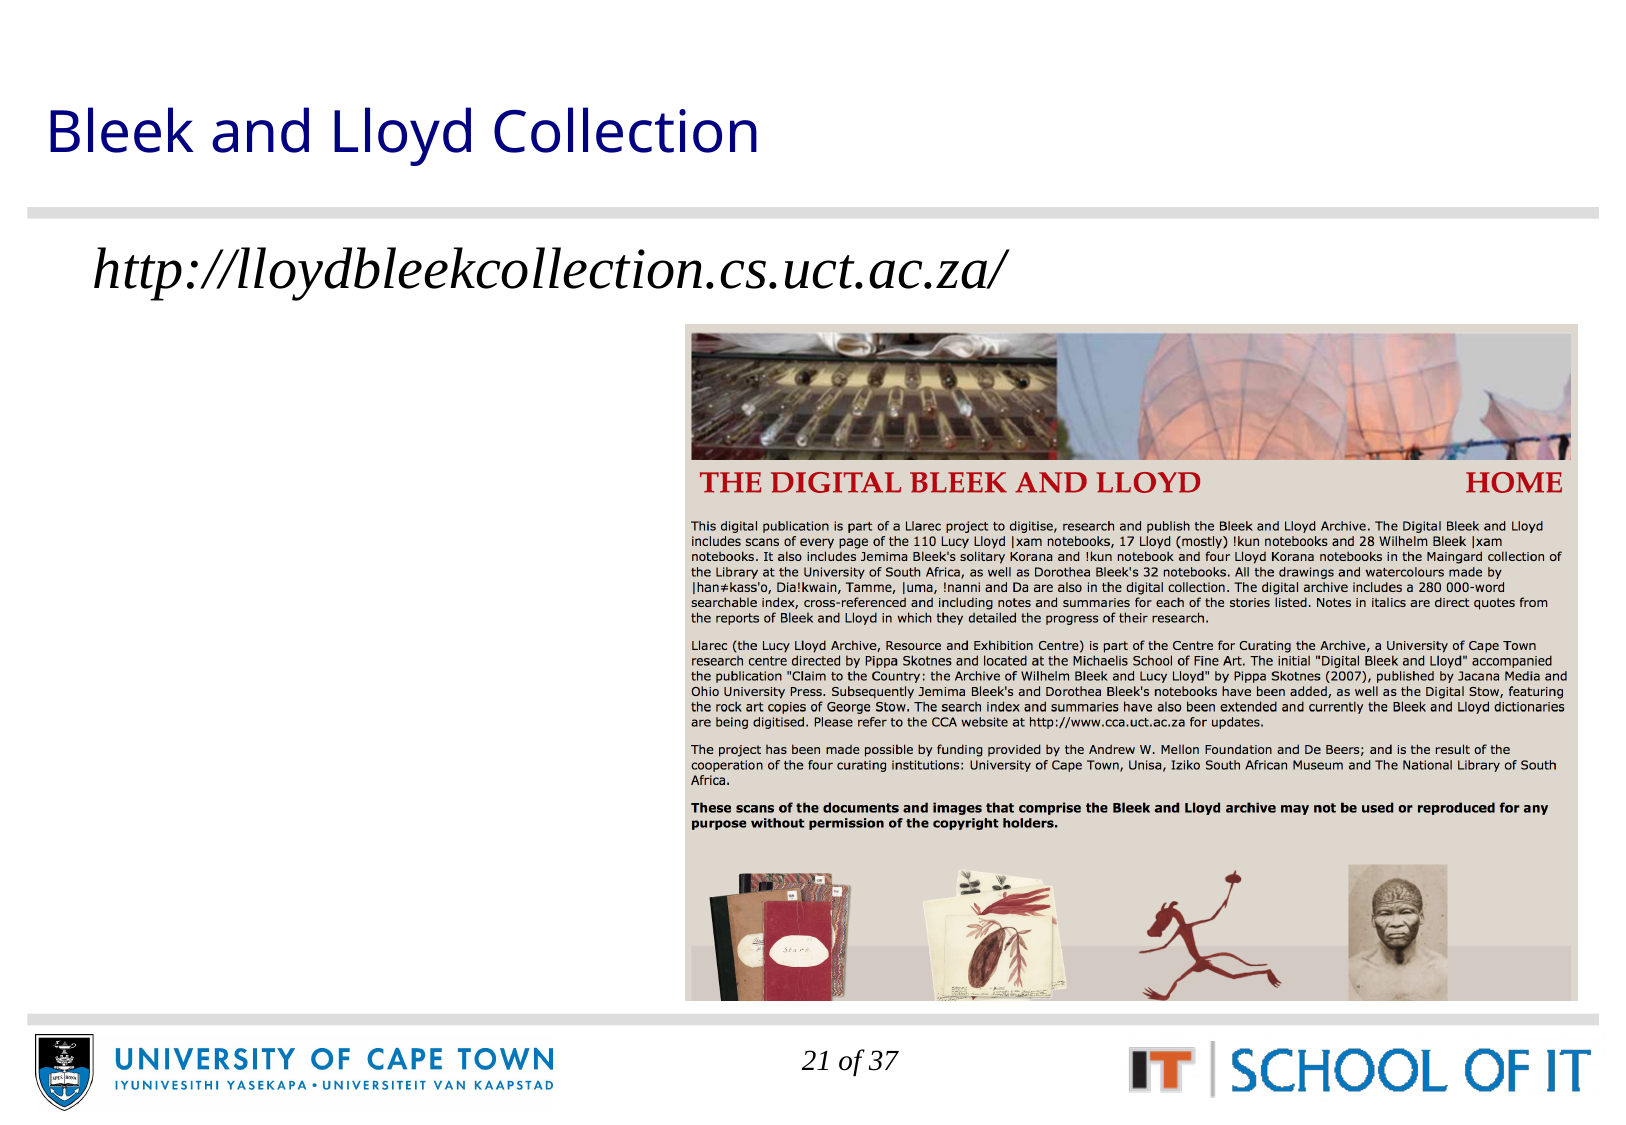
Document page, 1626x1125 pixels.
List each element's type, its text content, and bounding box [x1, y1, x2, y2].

picture [35, 1034, 553, 1111]
title Bleek and Lloyd Collection [45, 66, 1583, 194]
picture [1118, 1030, 1606, 1109]
picture [685, 324, 1578, 1001]
list http://lloydbleekcollection.cs.uct.ac.za/ [36, 236, 1579, 998]
